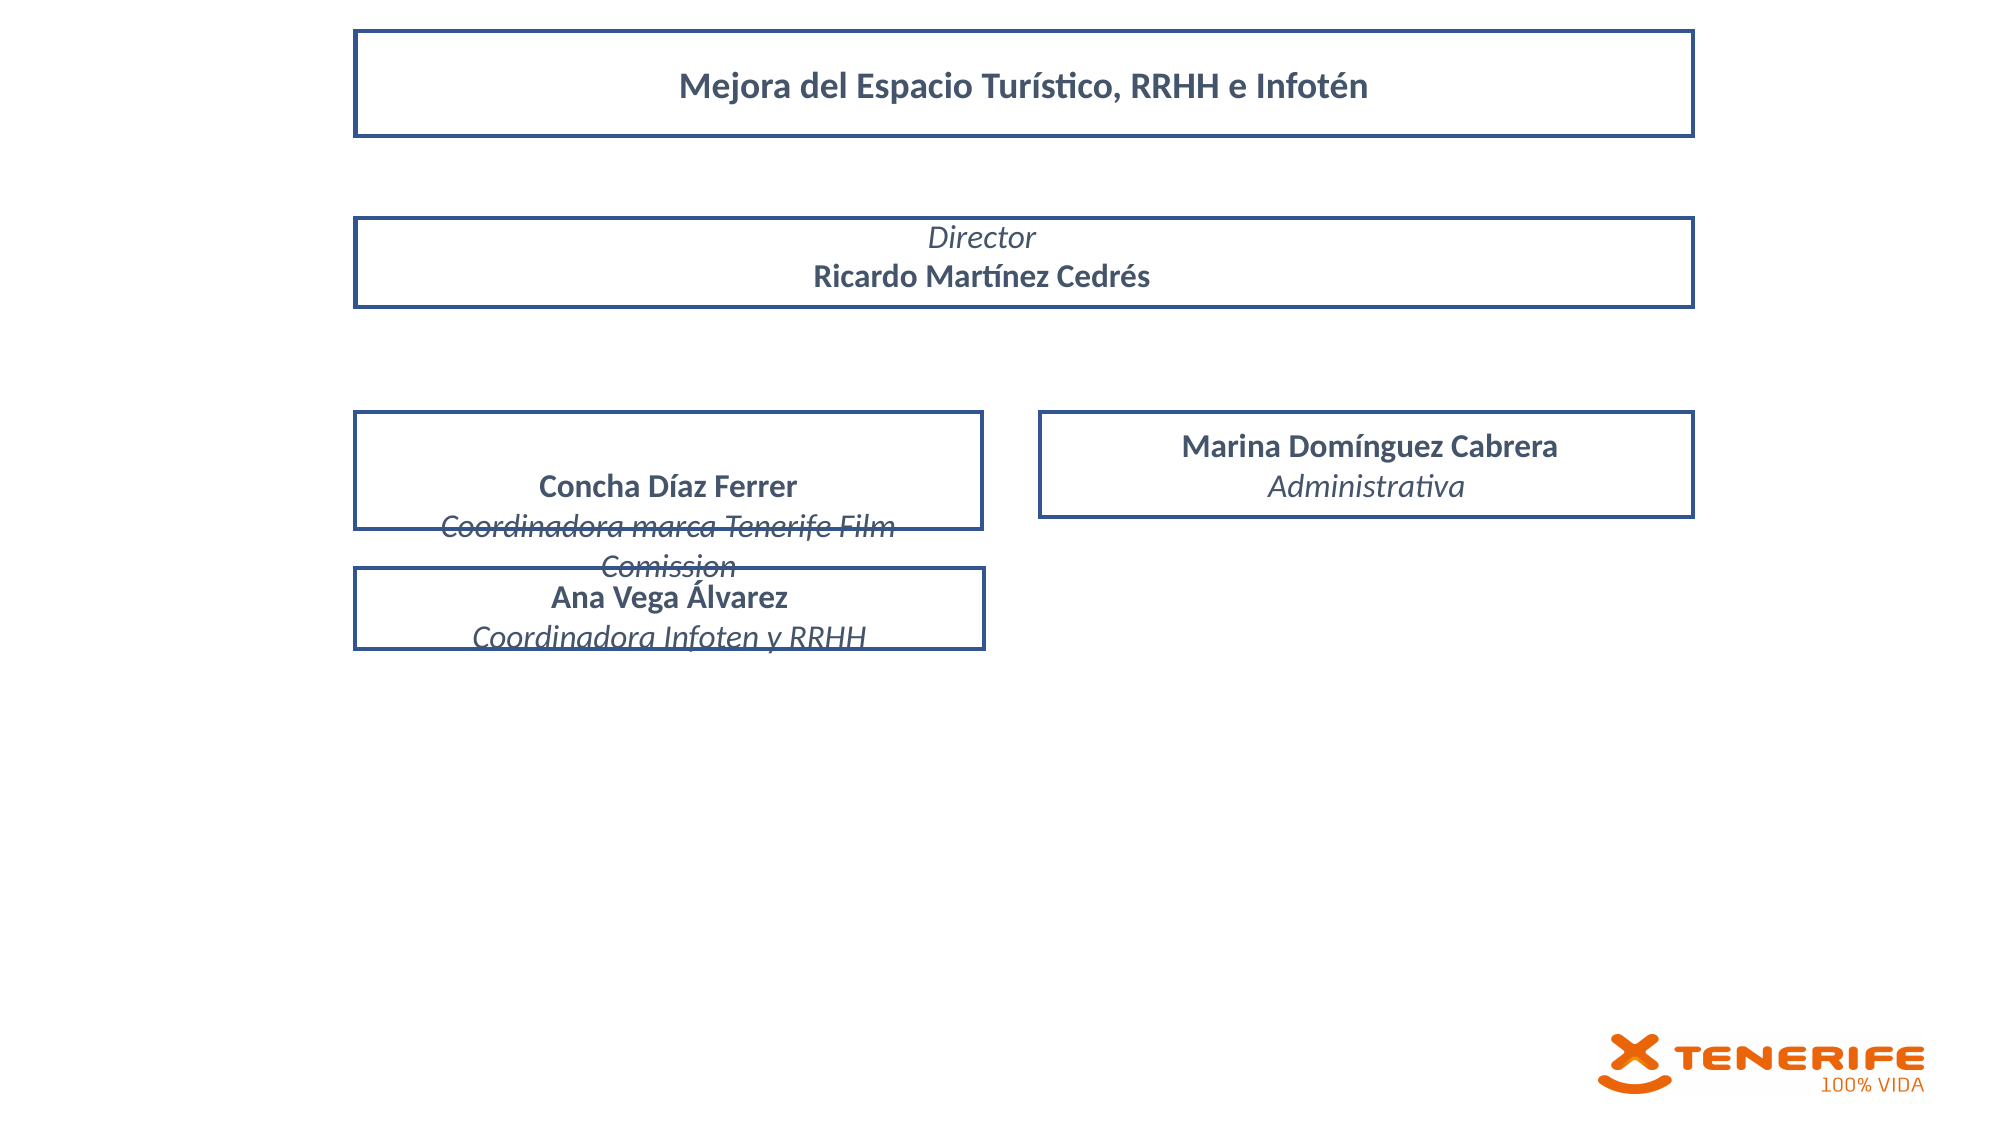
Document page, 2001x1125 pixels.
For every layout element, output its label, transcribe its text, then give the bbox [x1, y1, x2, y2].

text_box Mejora del Espacio Turístico, RRHH e Infotén [355, 31, 1693, 136]
text_box Ana Vega Álvarez Coordinadora Infoten y RRHH [355, 568, 984, 649]
text_box Marina Domínguez Cabrera Administrativa [1040, 412, 1693, 517]
text_box Director Ricardo Martínez Cedrés [646, 207, 1319, 302]
text_box Concha Díaz Ferrer Coordinadora marca Tenerife Film Comission [355, 412, 982, 529]
